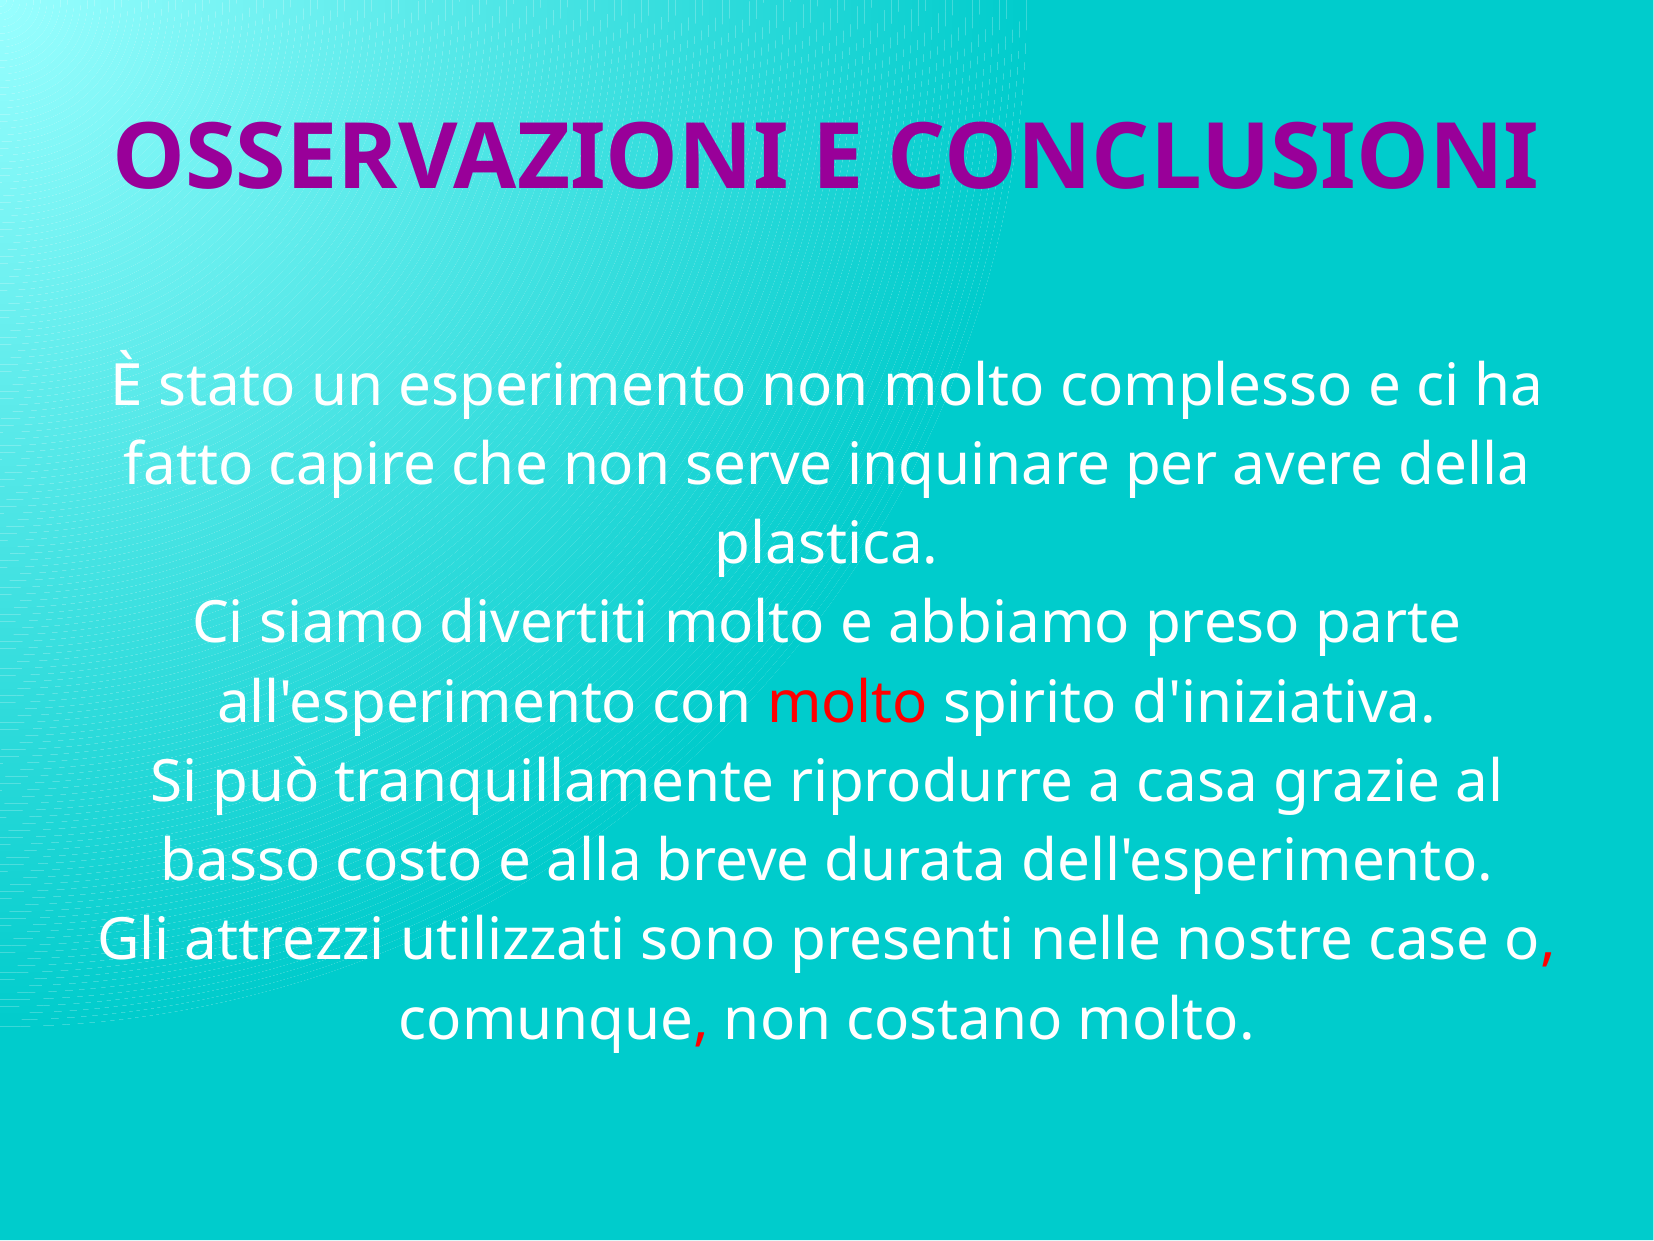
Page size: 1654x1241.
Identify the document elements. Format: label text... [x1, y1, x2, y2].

subtitle È stato un esperimento non molto complesso e ci ha fatto capire che non serve inquinare per avere della plastica. Ci siamo divertiti molto e abbiamo preso parte all'esperimento con molto spirito d'iniziativa. Si può tranquillamente riprodurre a casa grazie al basso costo e alla breve durata dell'esperimento. Gli attrezzi utilizzati sono presenti nelle nostre case o, comunque, non costano molto. [82, 290, 1571, 1109]
title OSSERVAZIONI E CONCLUSIONI [82, 25, 1571, 281]
